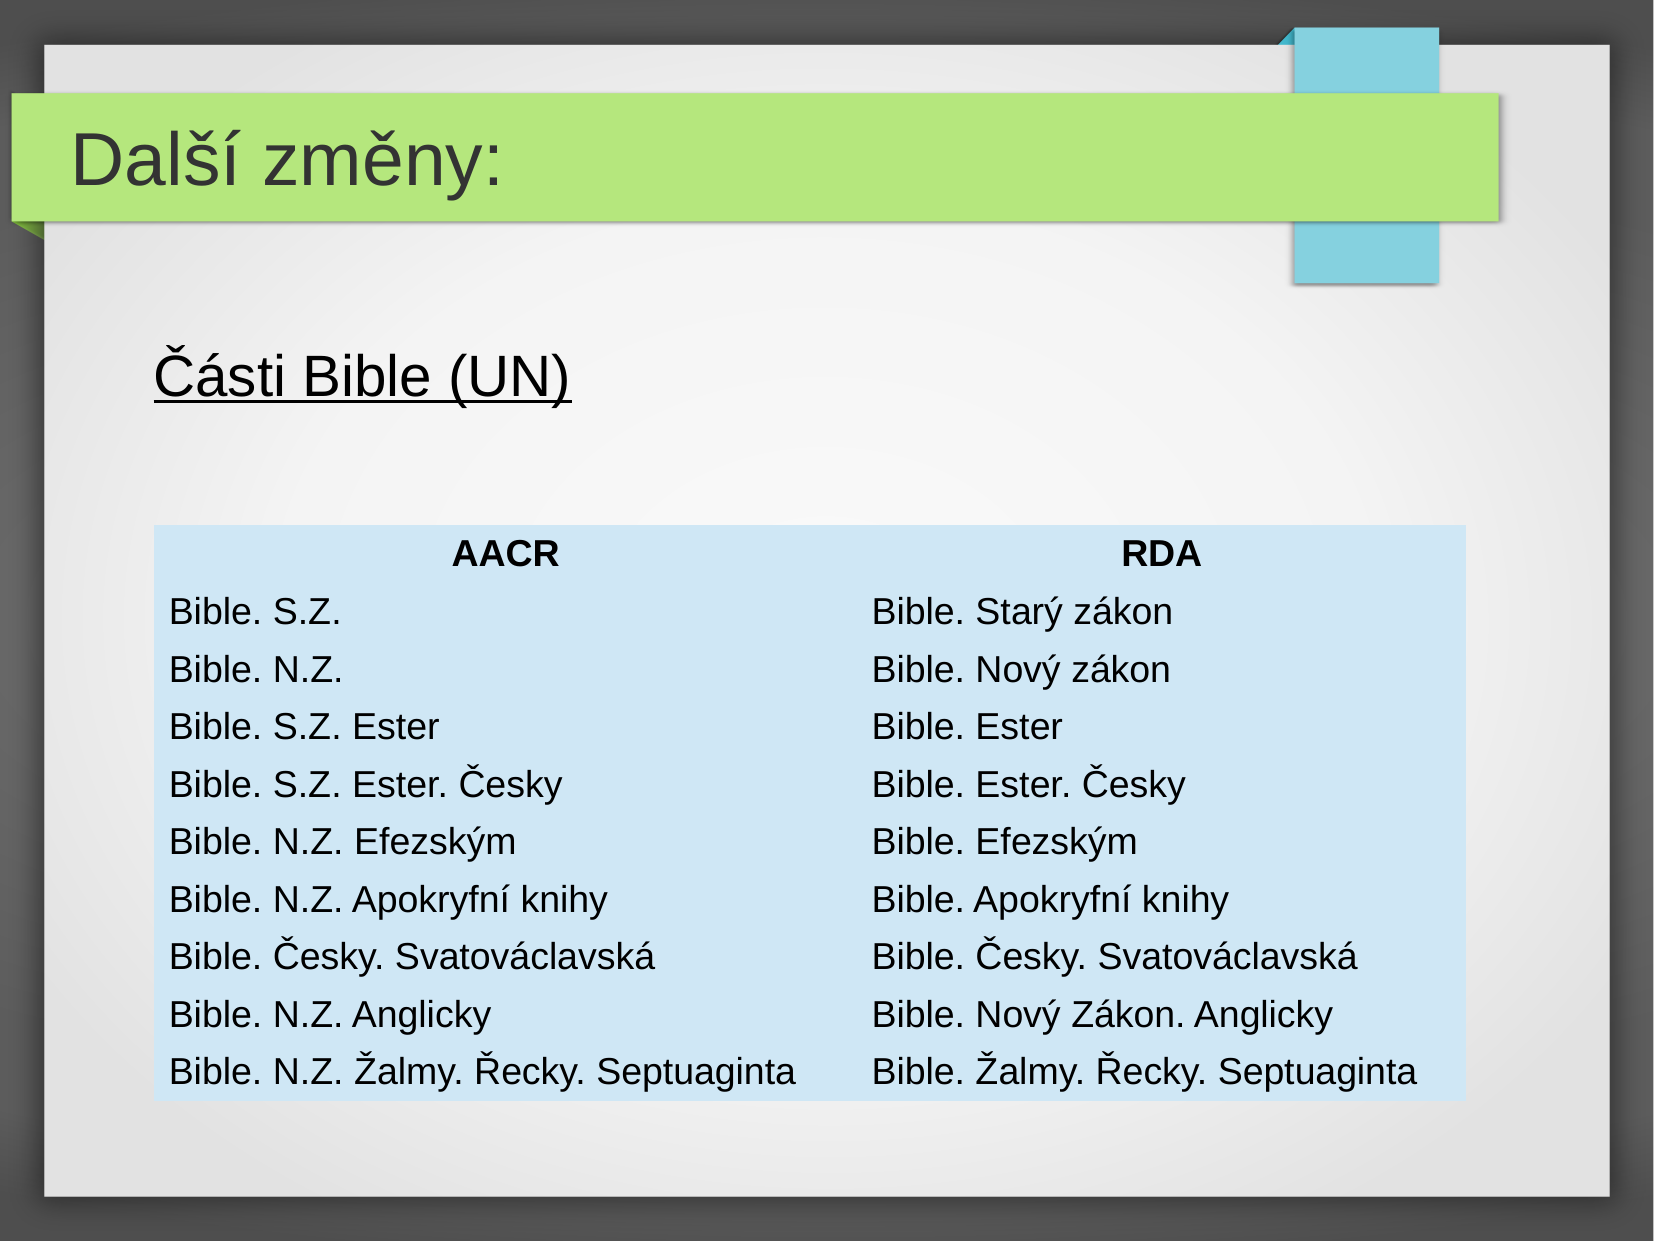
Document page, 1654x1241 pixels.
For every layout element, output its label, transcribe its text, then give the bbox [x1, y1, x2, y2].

table_cell Bible. Nový Zákon. Anglicky [857, 986, 1466, 1043]
table_cell Bible. Starý zákon [857, 584, 1466, 641]
table_cell Bible. Česky. Svatováclavská [154, 928, 857, 986]
table_cell Bible. N.Z. [154, 641, 857, 698]
table_cell Bible. Ester. Česky [857, 756, 1466, 813]
table_cell Bible. S.Z. Ester [154, 698, 857, 756]
table_cell Bible. N.Z. Apokryfní knihy [154, 871, 857, 928]
title Další změny: [70, 106, 1229, 213]
table_cell Bible. N.Z. Efezským [154, 813, 857, 871]
table_cell Bible. Efezským [857, 813, 1466, 871]
table_header AACR [154, 525, 857, 584]
table_header RDA [857, 525, 1466, 584]
table_cell Bible. Apokryfní knihy [857, 871, 1466, 928]
table_cell Bible. N.Z. Žalmy. Řecky. Septuaginta [154, 1043, 857, 1101]
table_cell Bible. S.Z. [154, 584, 857, 641]
table_cell Bible. Žalmy. Řecky. Septuaginta [857, 1043, 1466, 1101]
table_cell Bible. S.Z. Ester. Česky [154, 756, 857, 813]
table_cell Bible. Nový zákon [857, 641, 1466, 698]
table_cell Bible. Ester [857, 698, 1466, 756]
picture [0, 0, 1654, 1241]
list Části Bible (UN) [82, 343, 1538, 687]
table_cell Bible. N.Z. Anglicky [154, 986, 857, 1043]
table_cell Bible. Česky. Svatováclavská [857, 928, 1466, 986]
